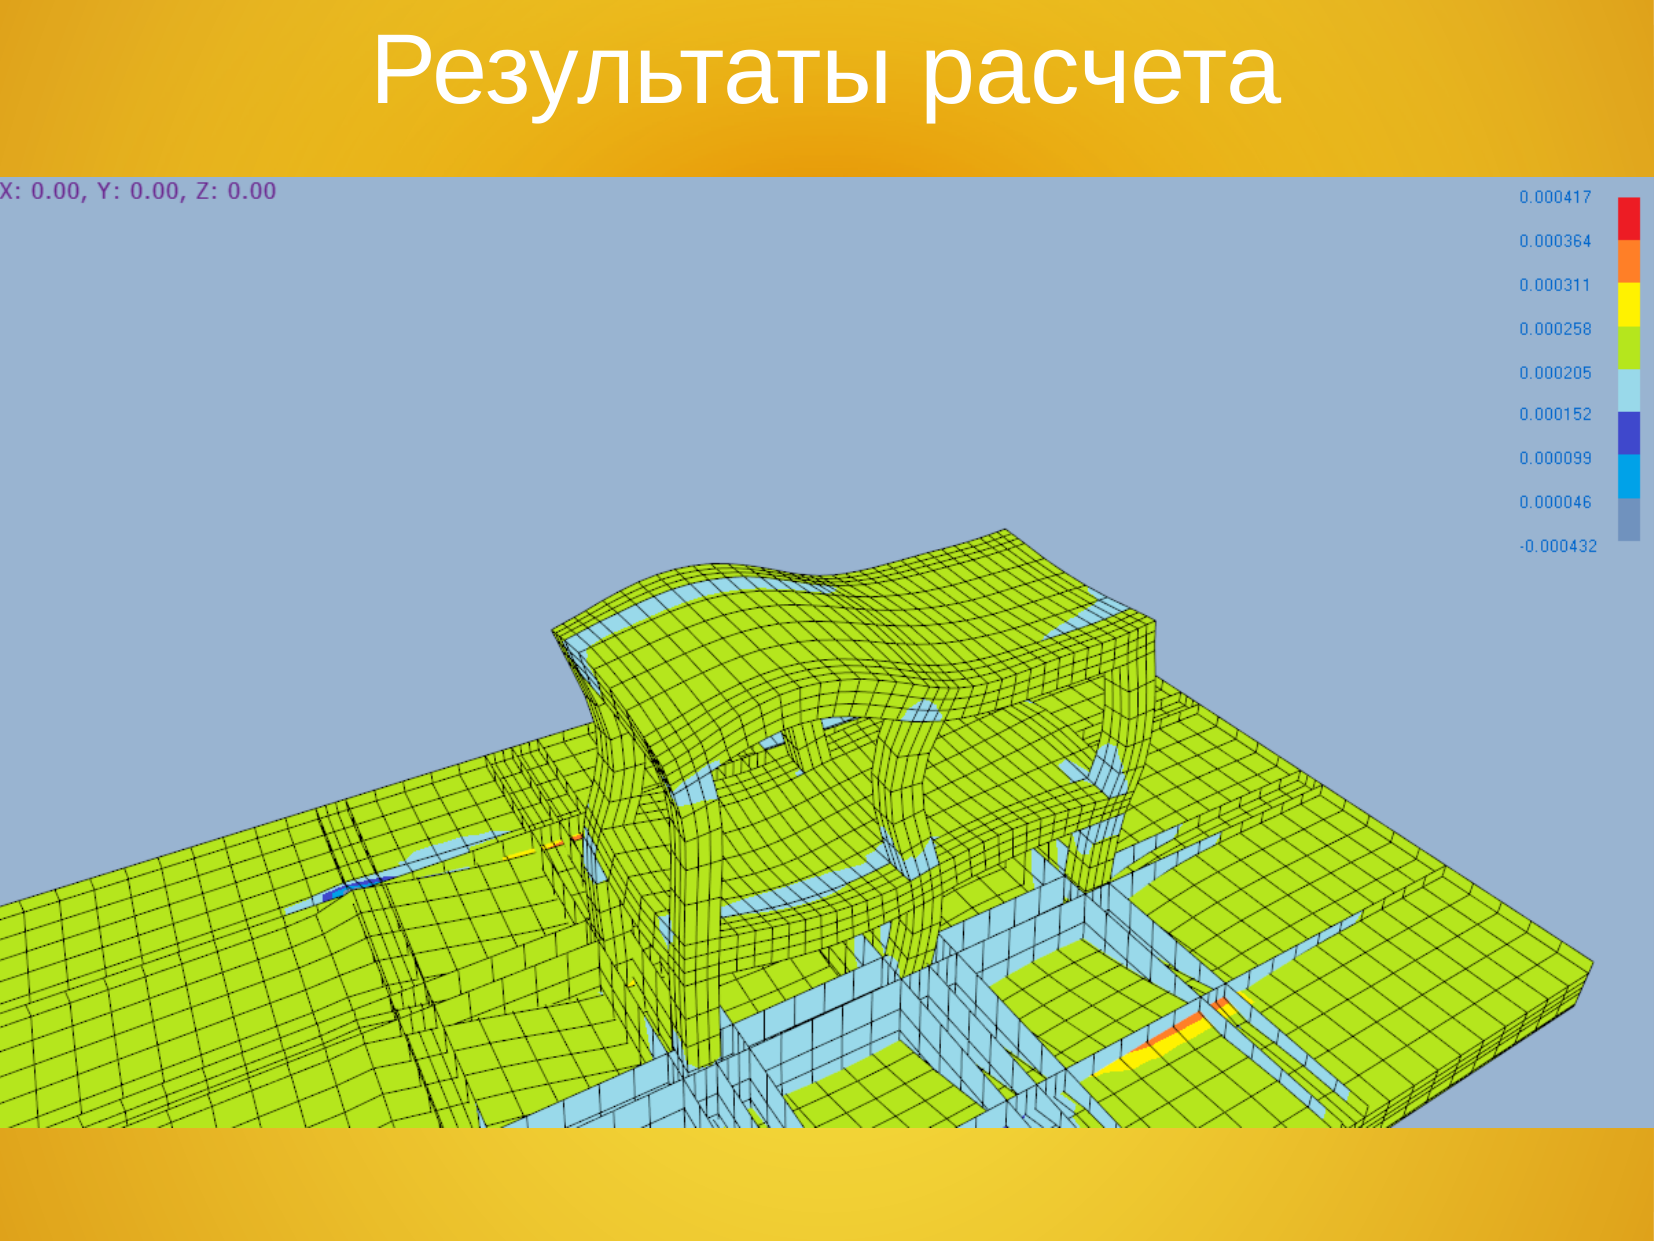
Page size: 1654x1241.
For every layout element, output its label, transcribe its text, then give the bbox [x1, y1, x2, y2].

title Результаты расчета [82, 7, 1571, 130]
picture [0, 177, 1654, 1128]
